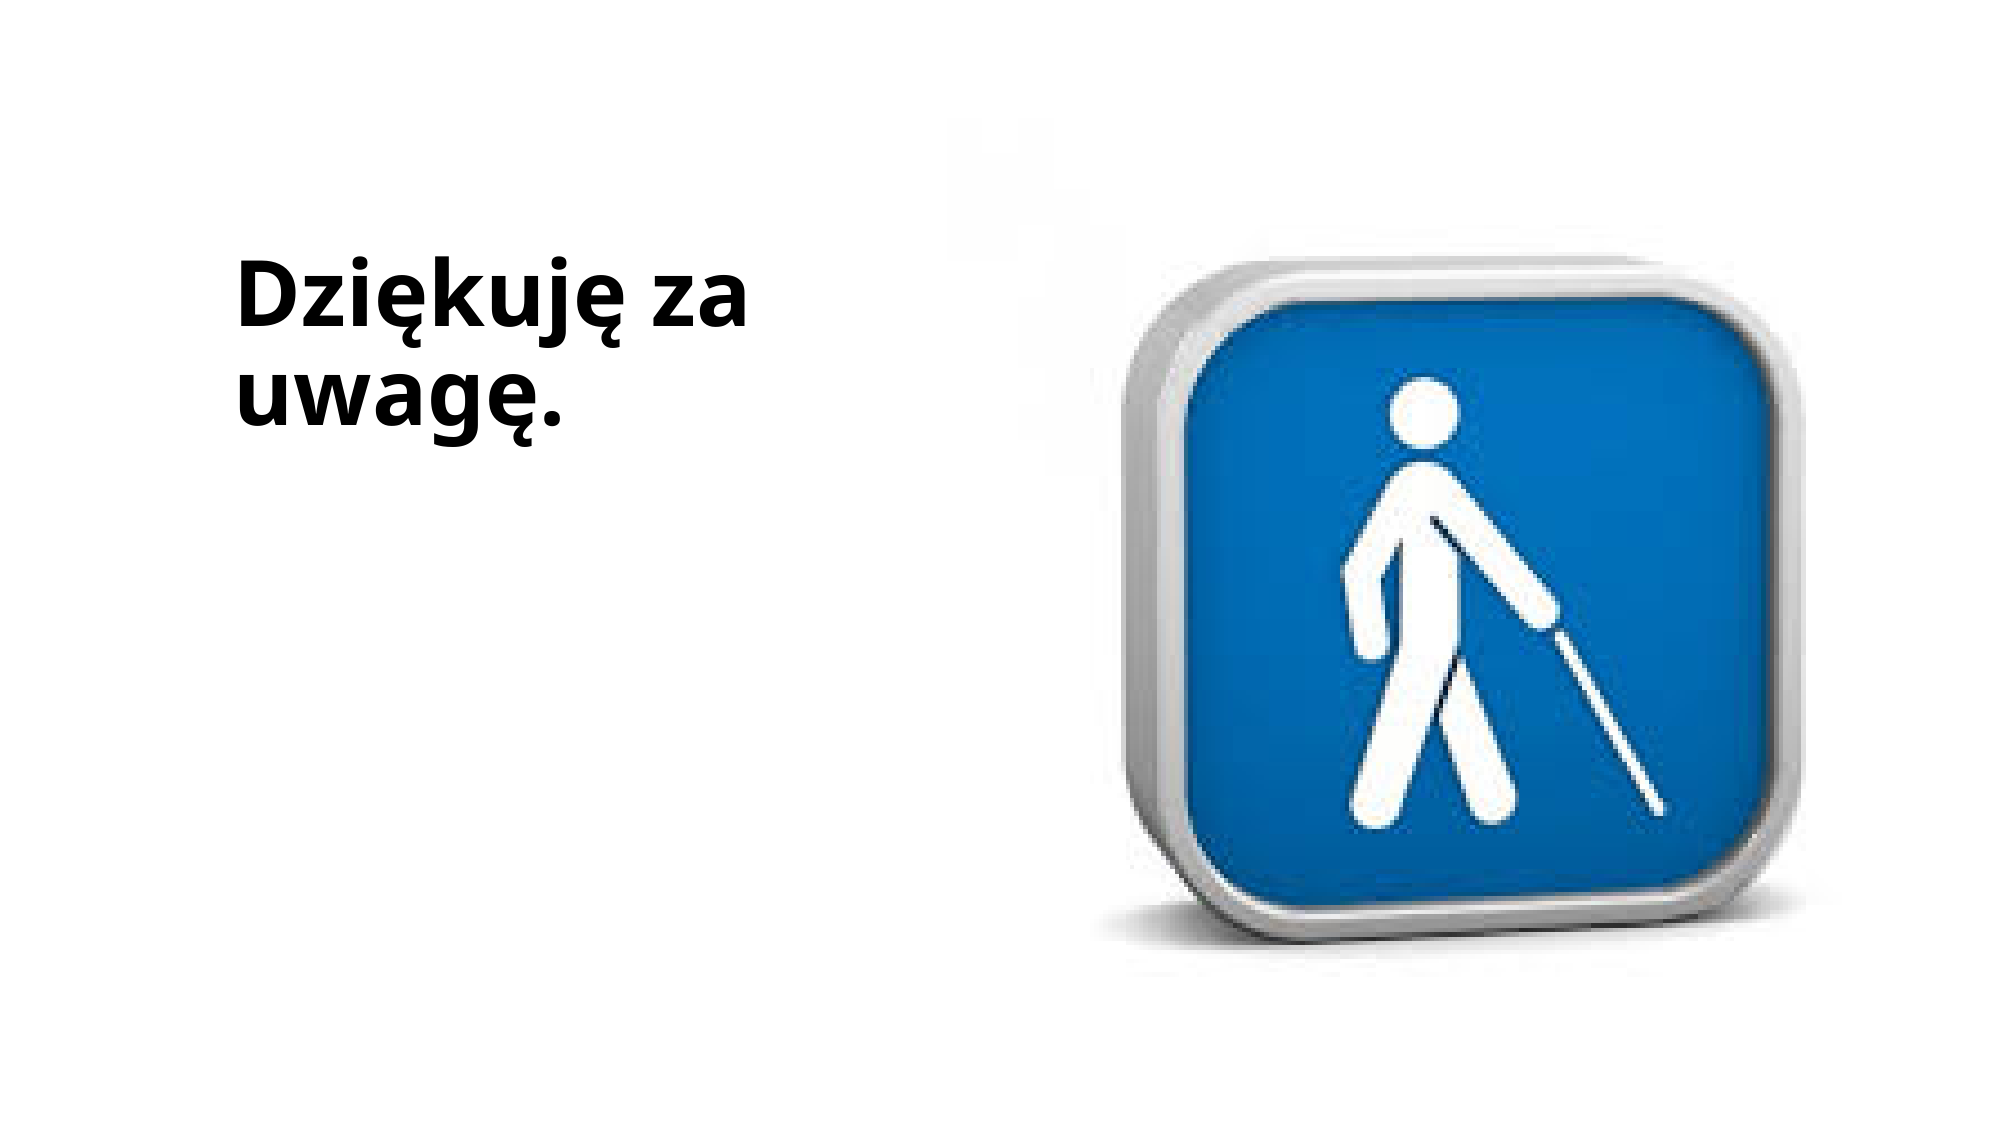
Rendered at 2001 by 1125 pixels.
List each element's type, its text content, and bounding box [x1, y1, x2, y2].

picture [947, 118, 1954, 1125]
title Dziękuję za uwagę. [218, 237, 947, 455]
